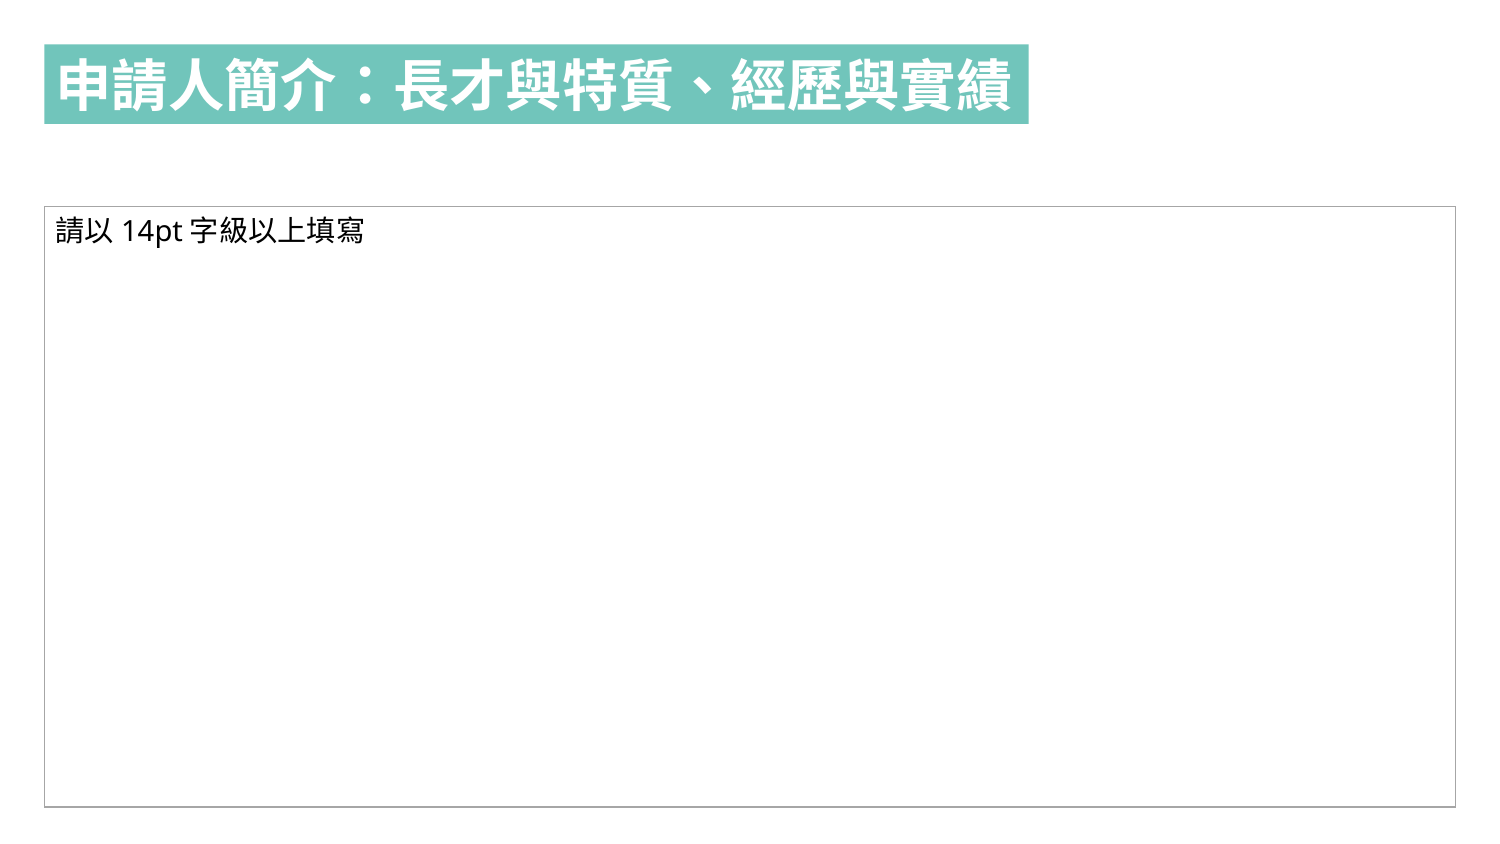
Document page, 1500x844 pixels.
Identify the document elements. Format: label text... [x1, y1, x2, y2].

text_box 申請人簡介：長才與特質、經歷與實績 [44, 44, 1029, 124]
text_box 請以14pt字級以上填寫 [44, 206, 1456, 807]
